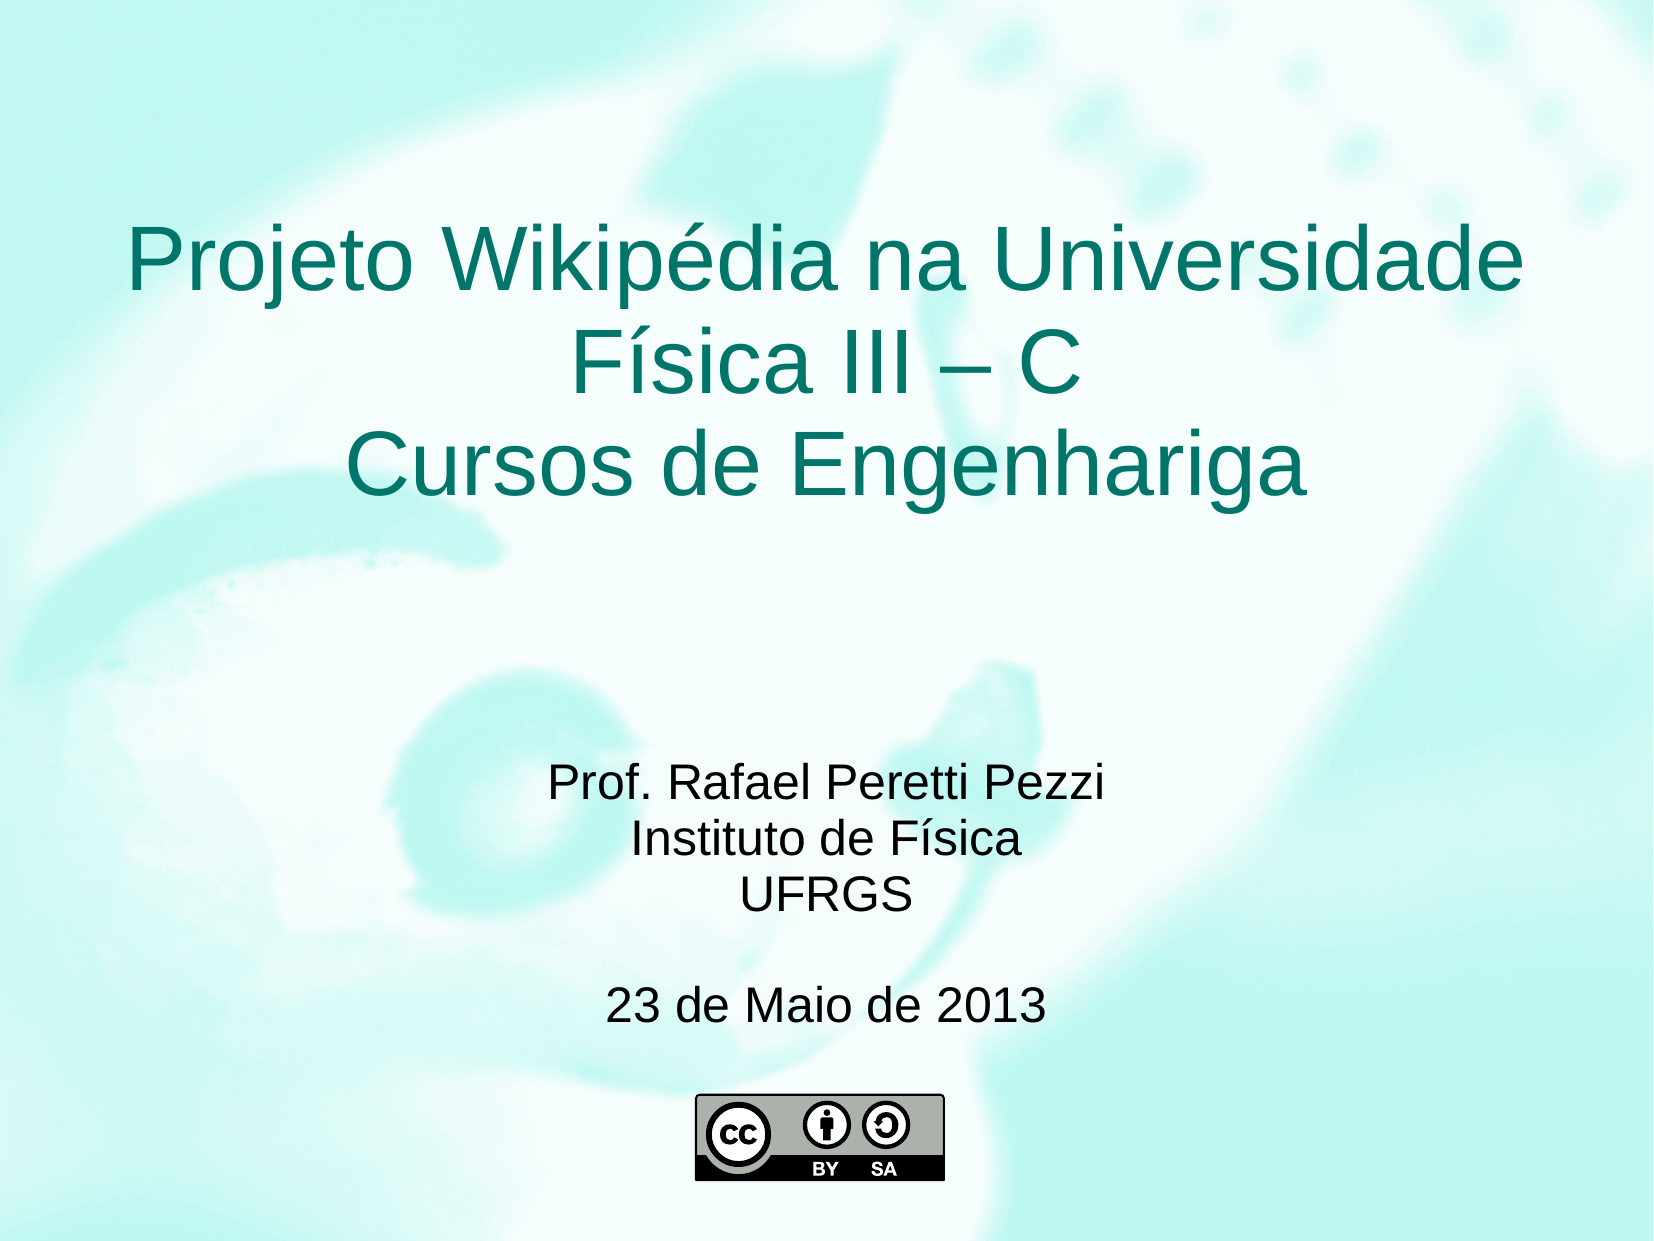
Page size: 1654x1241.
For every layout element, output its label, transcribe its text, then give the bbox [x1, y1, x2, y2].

picture [0, 0, 1654, 1241]
subtitle Prof. Rafael Peretti Pezzi Instituto de Física UFRGS 23 de Maio de 2013 [82, 679, 1571, 1109]
title Projeto Wikipédia na Universidade Física III – C Cursos de Engenhariga [82, 90, 1571, 632]
